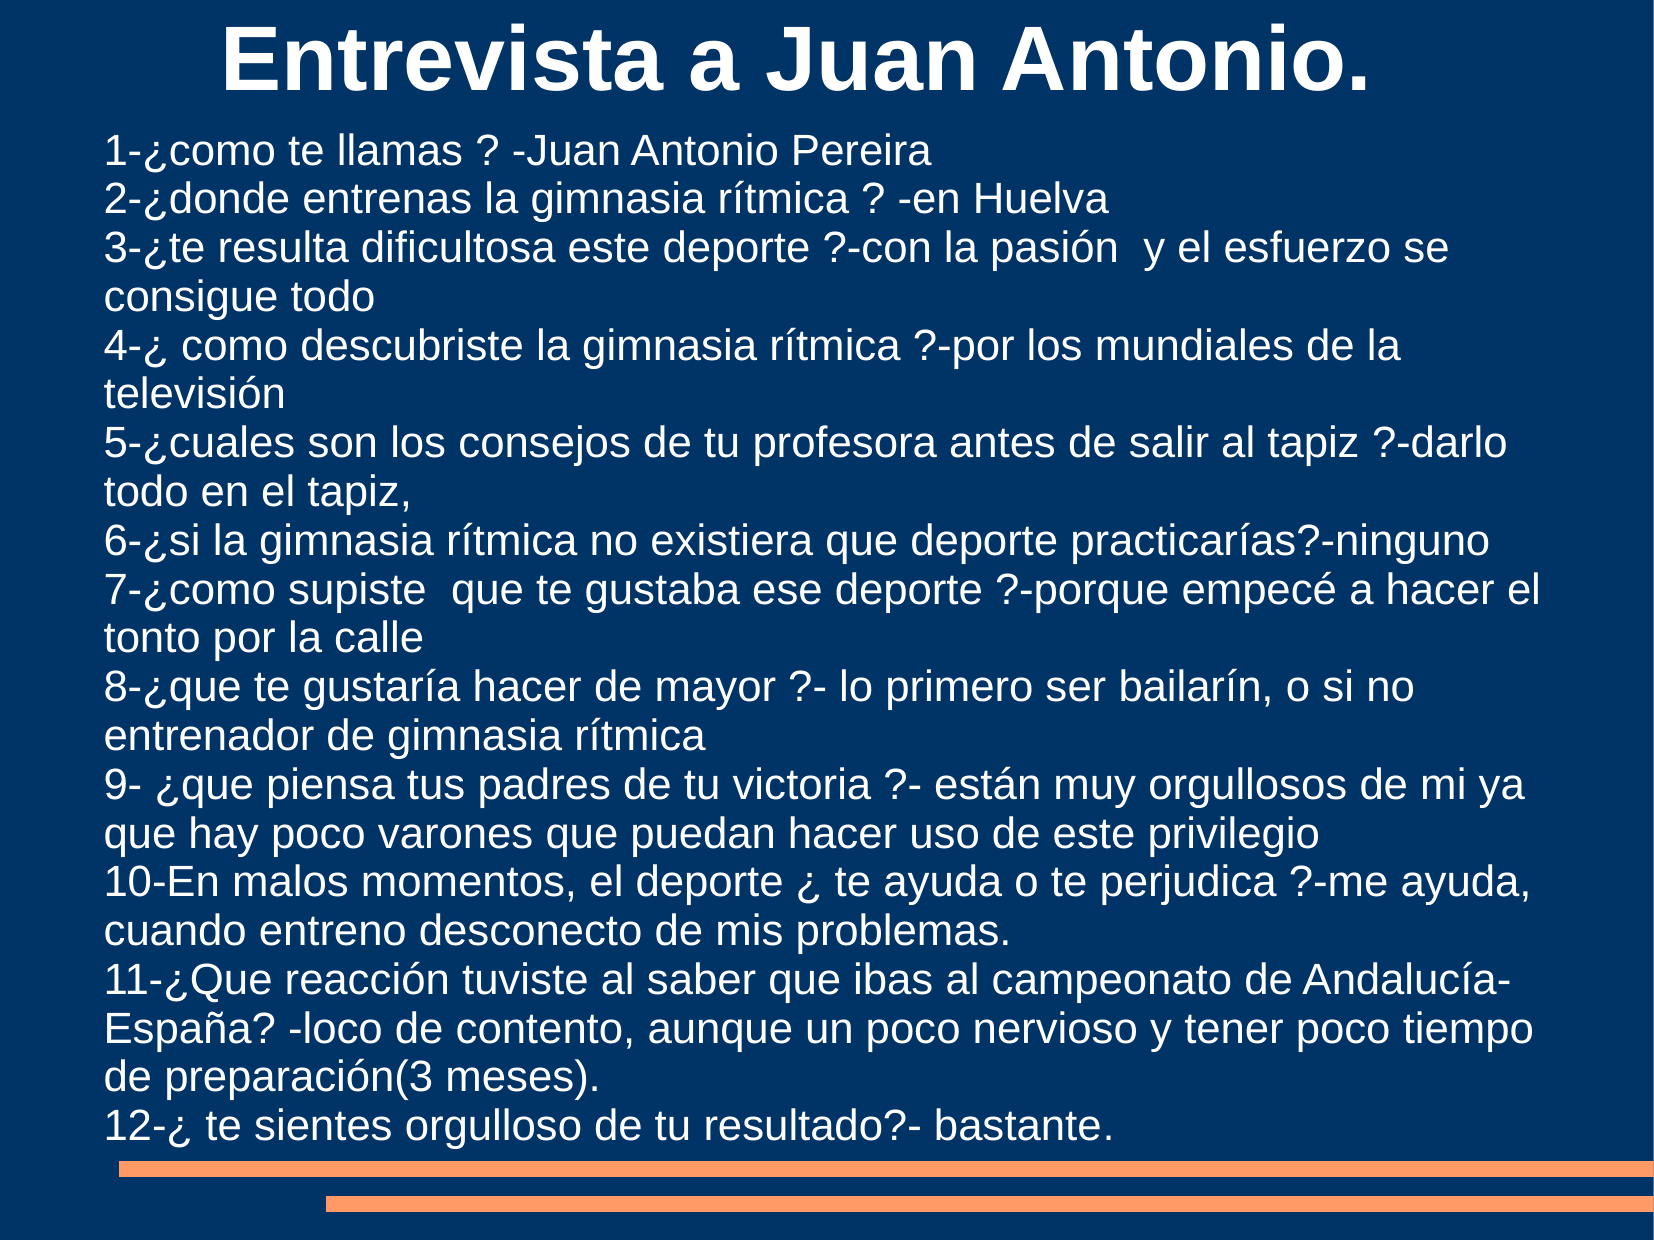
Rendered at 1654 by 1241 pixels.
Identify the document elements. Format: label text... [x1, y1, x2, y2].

text_box Entrevista a Juan Antonio. [118, 0, 1477, 118]
text_box 1-¿como te llamas ? -Juan Antonio Pereira 2-¿donde entrenas la gimnasia rítmica ? -en Huelva 3-¿te resulta dificultosa este deporte ?-con la pasión y el esfuerzo se consigue todo 4-¿ como descubriste la gimnasia rítmica ?-por los mundiales de la televisión 5-¿cuales son los consejos de tu profesora antes de salir al tapiz ?-darlo todo en el tapiz, 6-¿si la gimnasia rítmica no existiera que deporte practicarías?-ninguno 7-¿como supiste que te gustaba ese deporte ?-porque empecé a hacer el tonto por la calle 8-¿que te gustaría hacer de mayor ?- lo primero ser bailarín, o si no entrenador de gimnasia rítmica 9- ¿que piensa tus padres de tu victoria ?- están muy orgullosos de mi ya que hay poco varones que puedan hacer uso de este privilegio 10-En malos momentos, el deporte ¿ te ayuda o te perjudica ?-me ayuda, cuando entreno desconecto de mis problemas. 11-¿Que reacción tuviste al saber que ibas al campeonato de Andalucía-España? -loco de contento, aunque un poco nervioso y tener poco tiempo de preparación(3 meses). 12-¿ te sientes orgulloso de tu resultado?- bastante. [88, 118, 1601, 1158]
